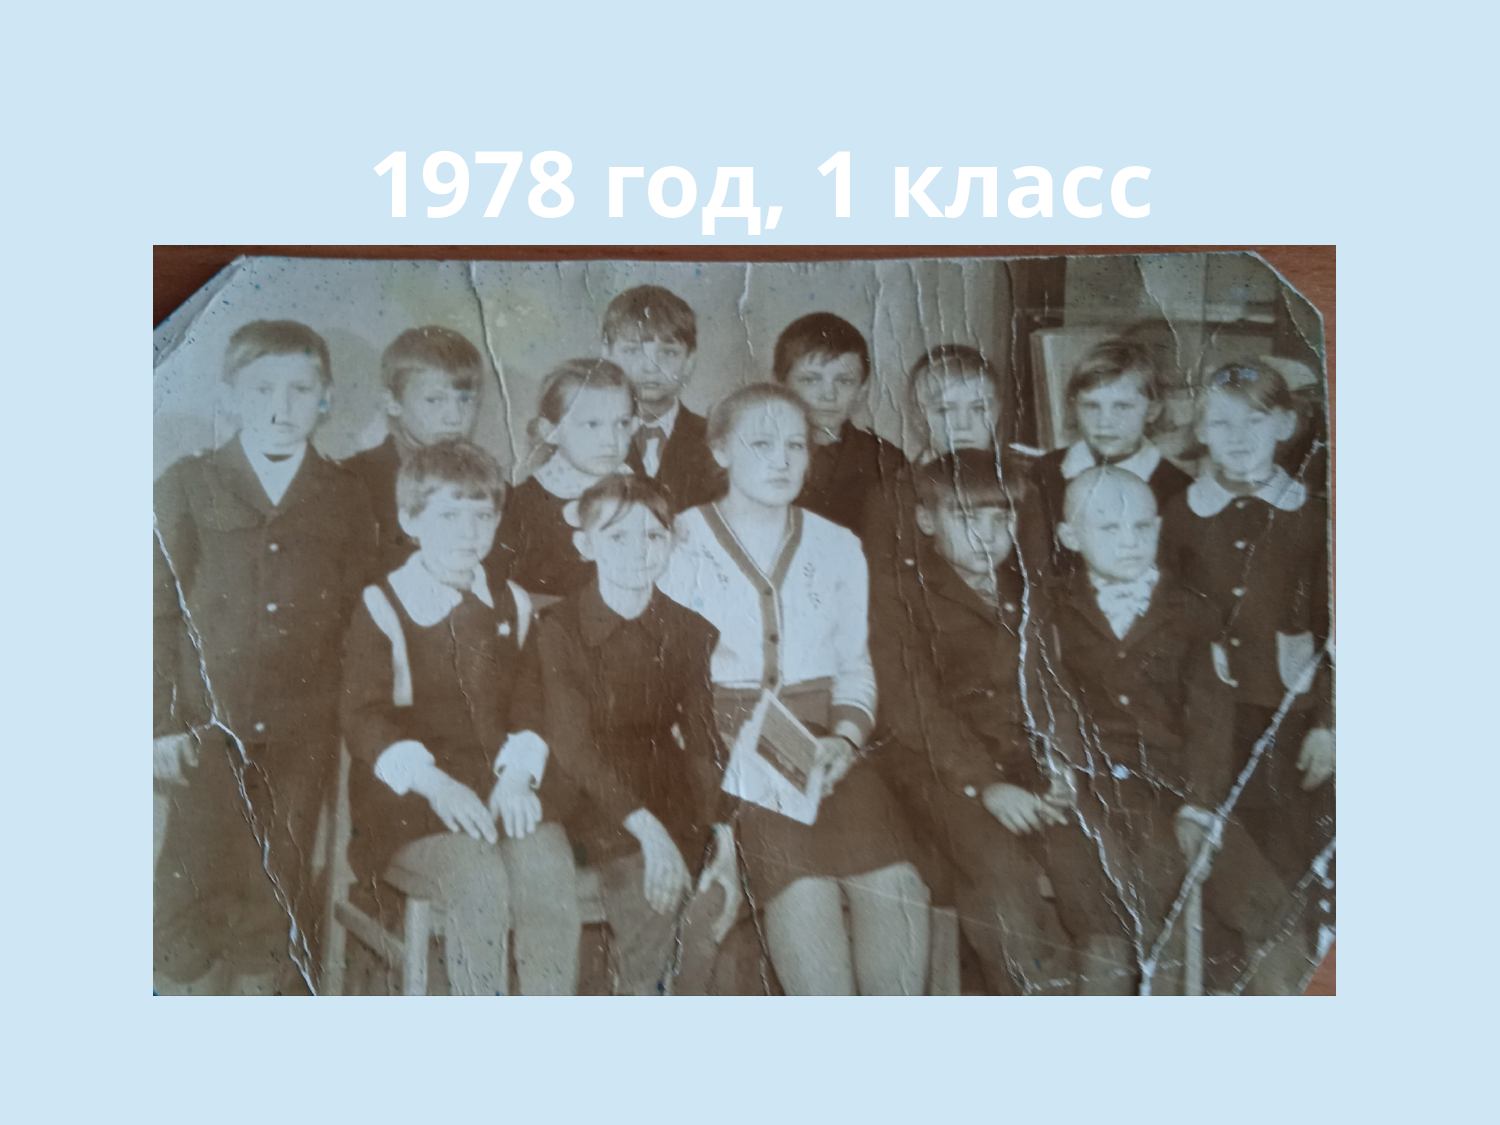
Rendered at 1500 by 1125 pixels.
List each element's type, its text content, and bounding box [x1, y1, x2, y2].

title 1978 год, 1 класс [29, 8, 1471, 197]
picture [153, 245, 1336, 997]
